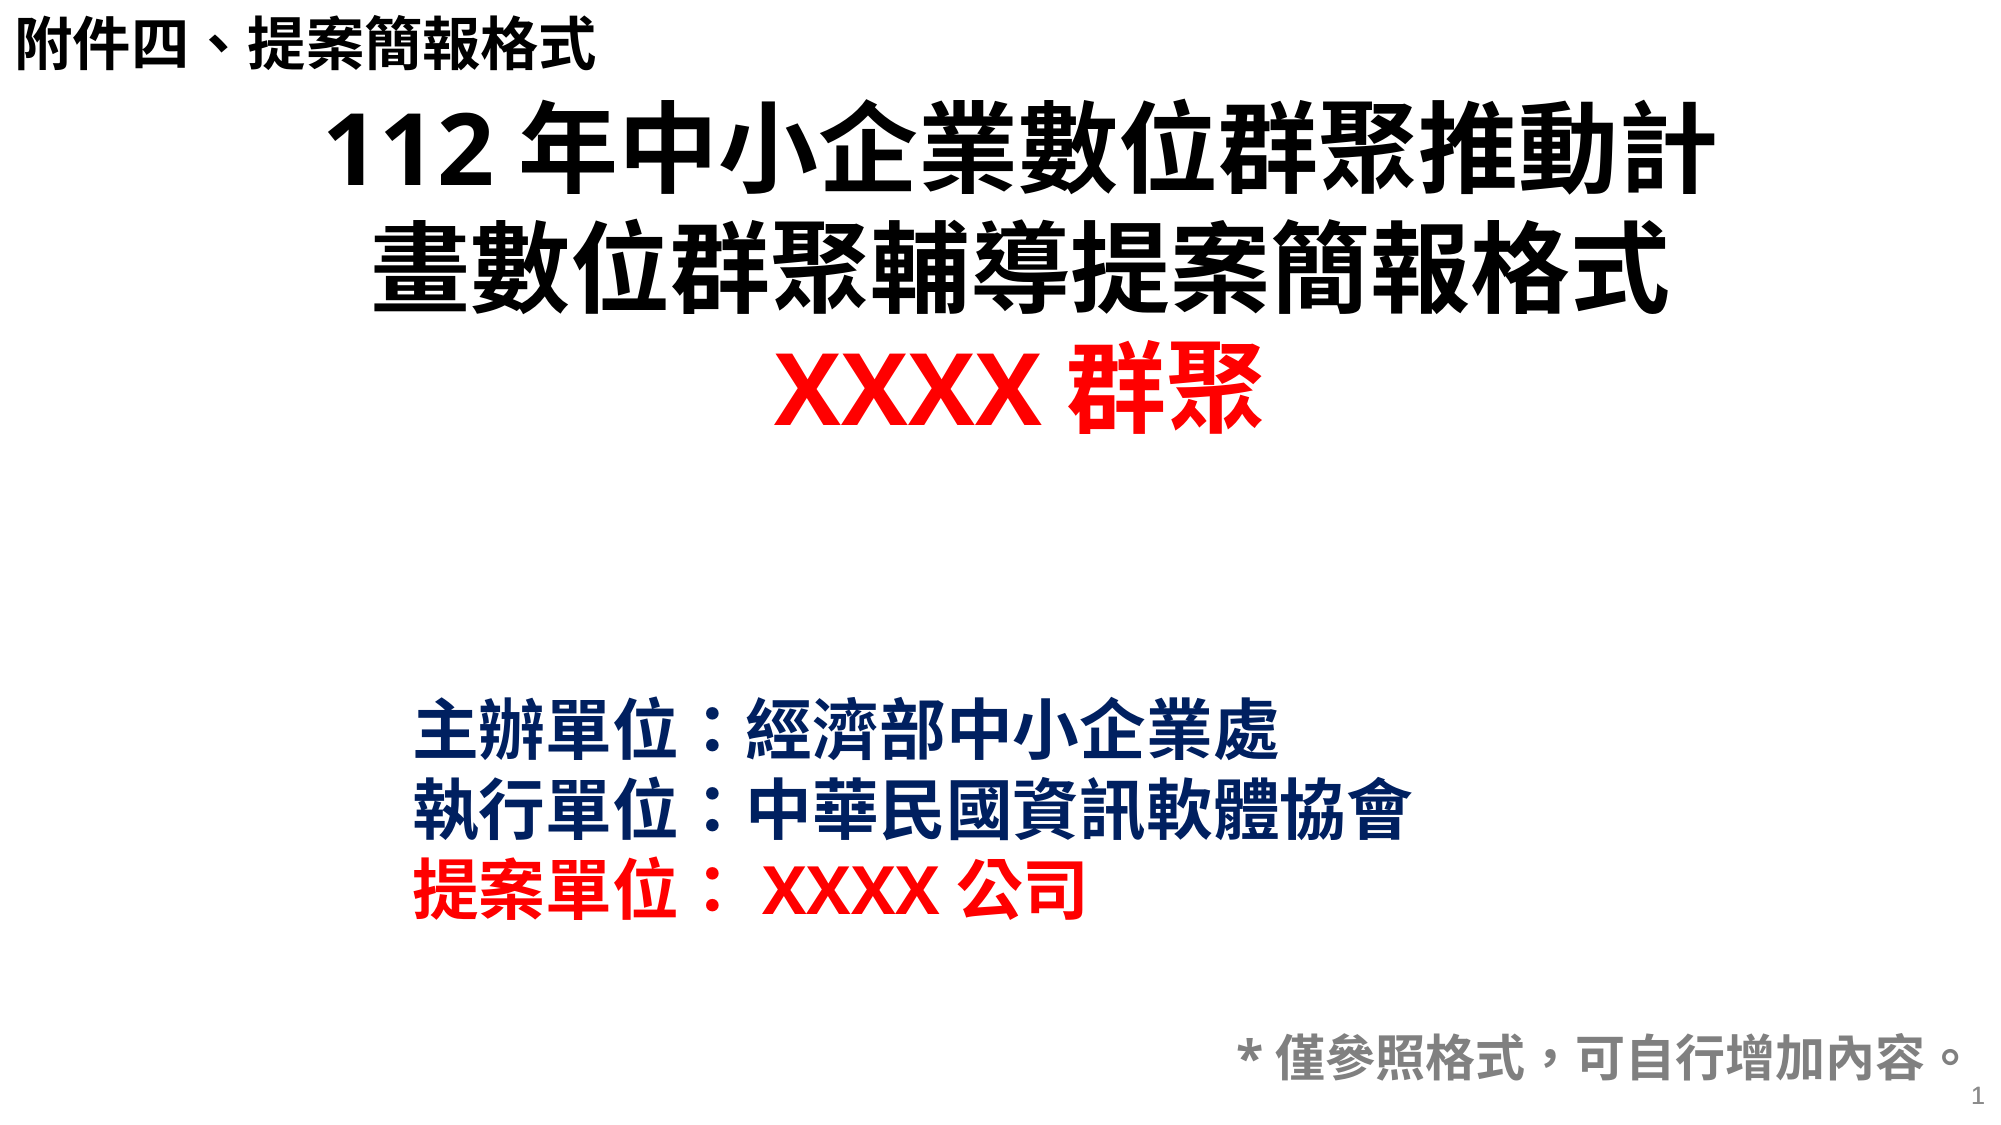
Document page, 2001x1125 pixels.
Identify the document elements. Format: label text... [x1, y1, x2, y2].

text_box 主辦單位：經濟部中小企業處 執行單位：中華民國資訊軟體協會 提案單位：XXXX公司 [397, 680, 1533, 936]
text_box 附件四、提案簡報格式 [0, 0, 711, 85]
slide_number <編號> [1550, 1095, 2000, 1125]
text_box *僅參照格式，可自行增加內容。 [1200, 1019, 2000, 1095]
text_box 112年中小企業數位群聚推動計畫數位群聚輔導提案簡報格式 XXXX群聚 [264, 78, 1777, 453]
